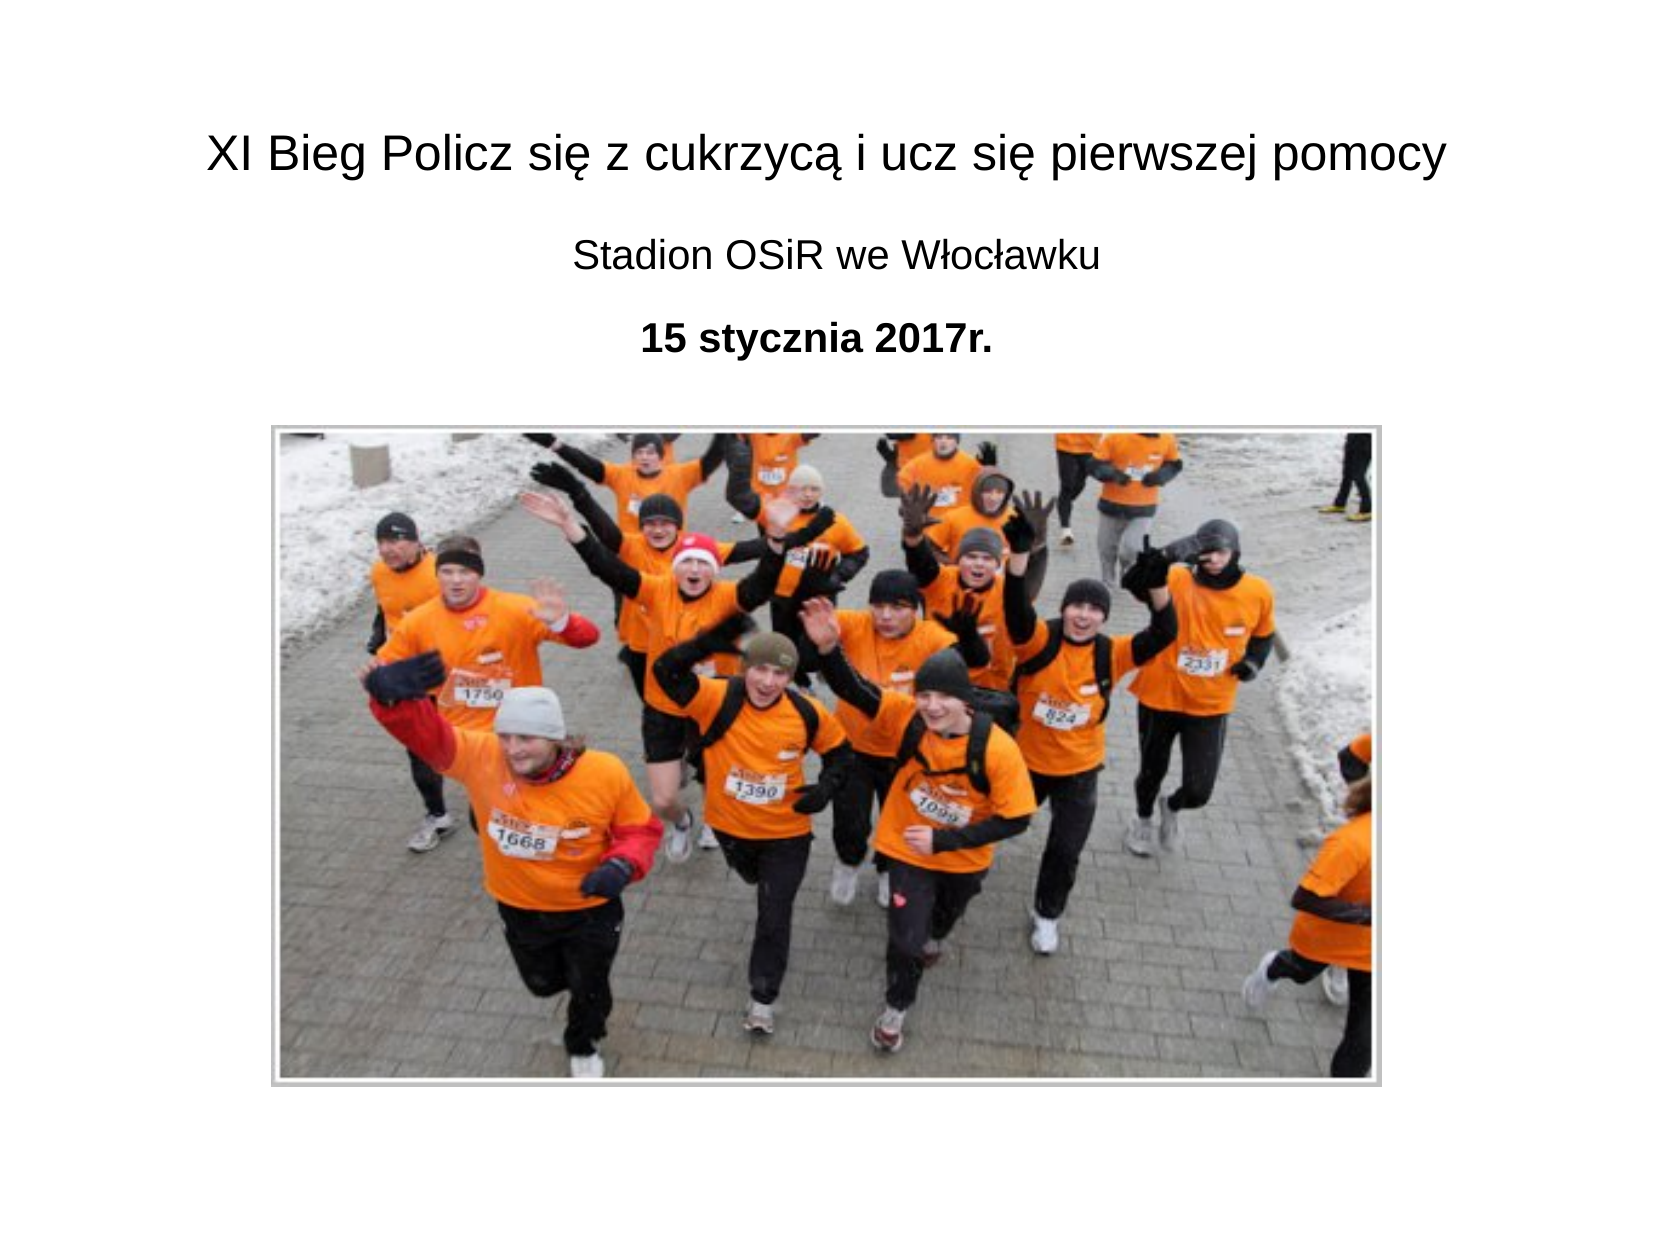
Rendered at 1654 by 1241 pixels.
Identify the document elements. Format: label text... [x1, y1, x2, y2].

text_box Stadion OSiR we Włocławku [62, 224, 1605, 307]
text_box 15 stycznia 2017r. [62, 307, 1605, 414]
title XI Bieg Policz się z cukrzycą i ucz się pierwszej pomocy [82, 49, 1571, 224]
picture [271, 425, 1382, 1087]
